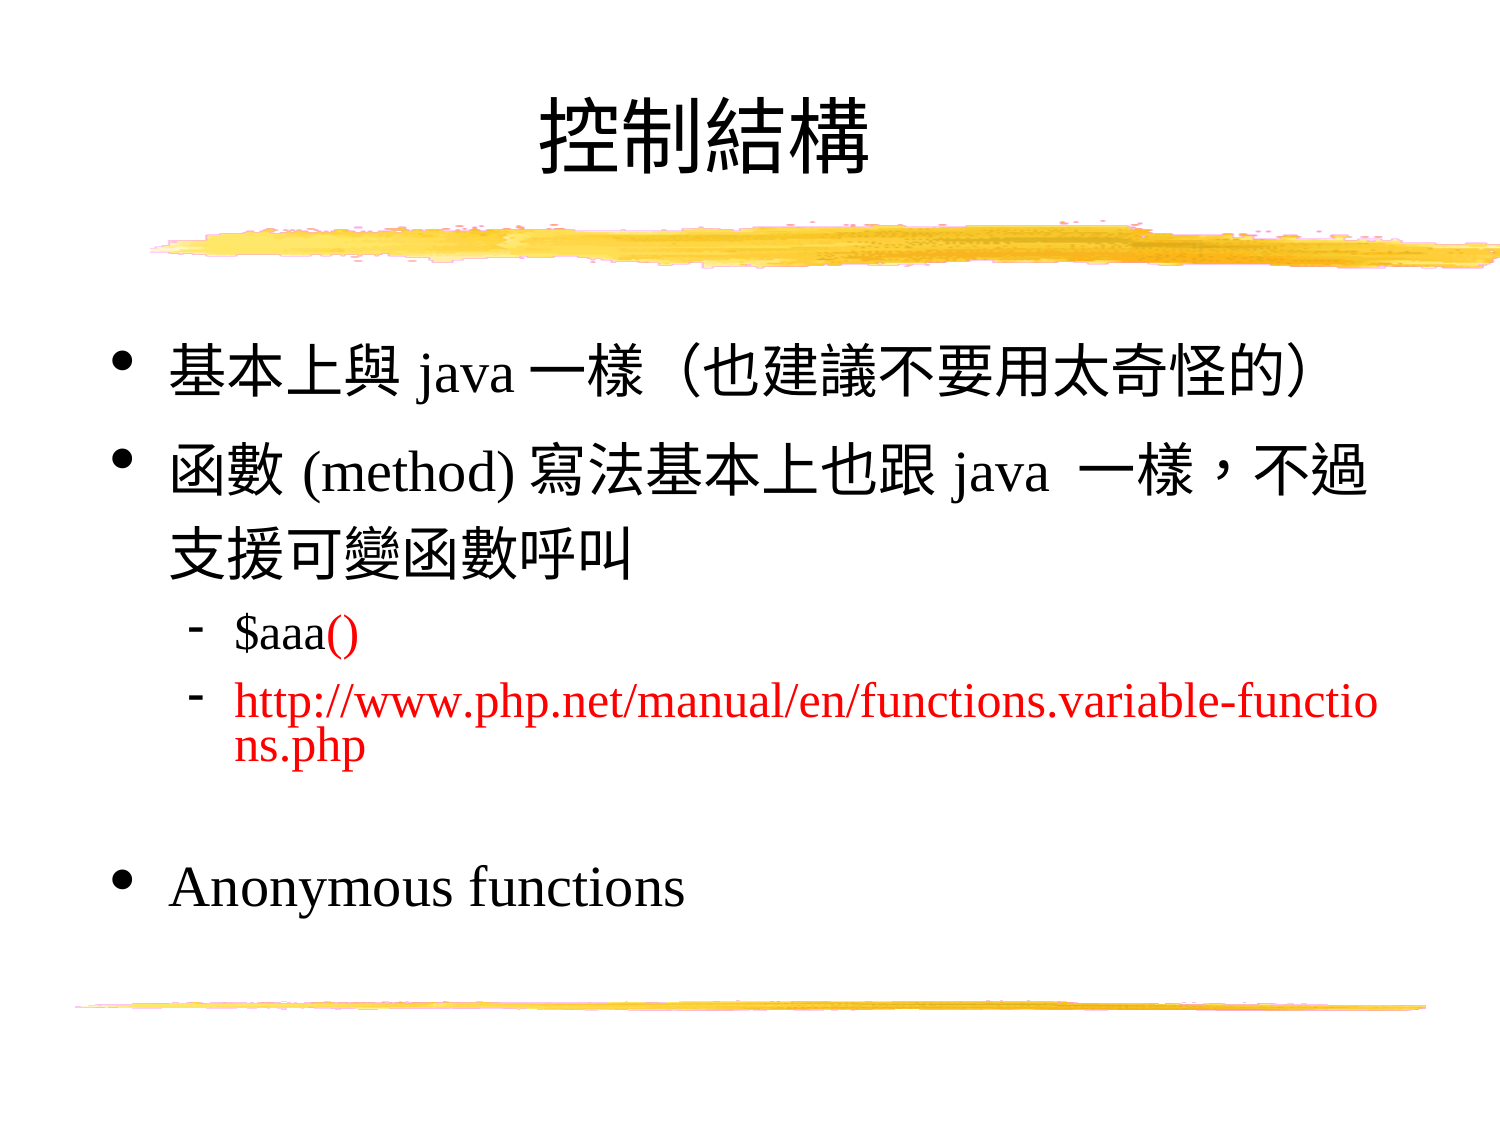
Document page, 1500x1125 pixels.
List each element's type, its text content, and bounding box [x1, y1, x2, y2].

list 基本上與java一樣（也建議不要用太奇怪的） 函數(method)寫法基本上也跟java 一樣，不過支援可變函數呼叫 $aaa() http://www.php.net/manual/en/functions.variable-functions.php Anonymous functions [112, 324, 1388, 986]
picture [75, 999, 1426, 1013]
title 控制結構 [66, 44, 1342, 218]
picture [150, 215, 1500, 279]
